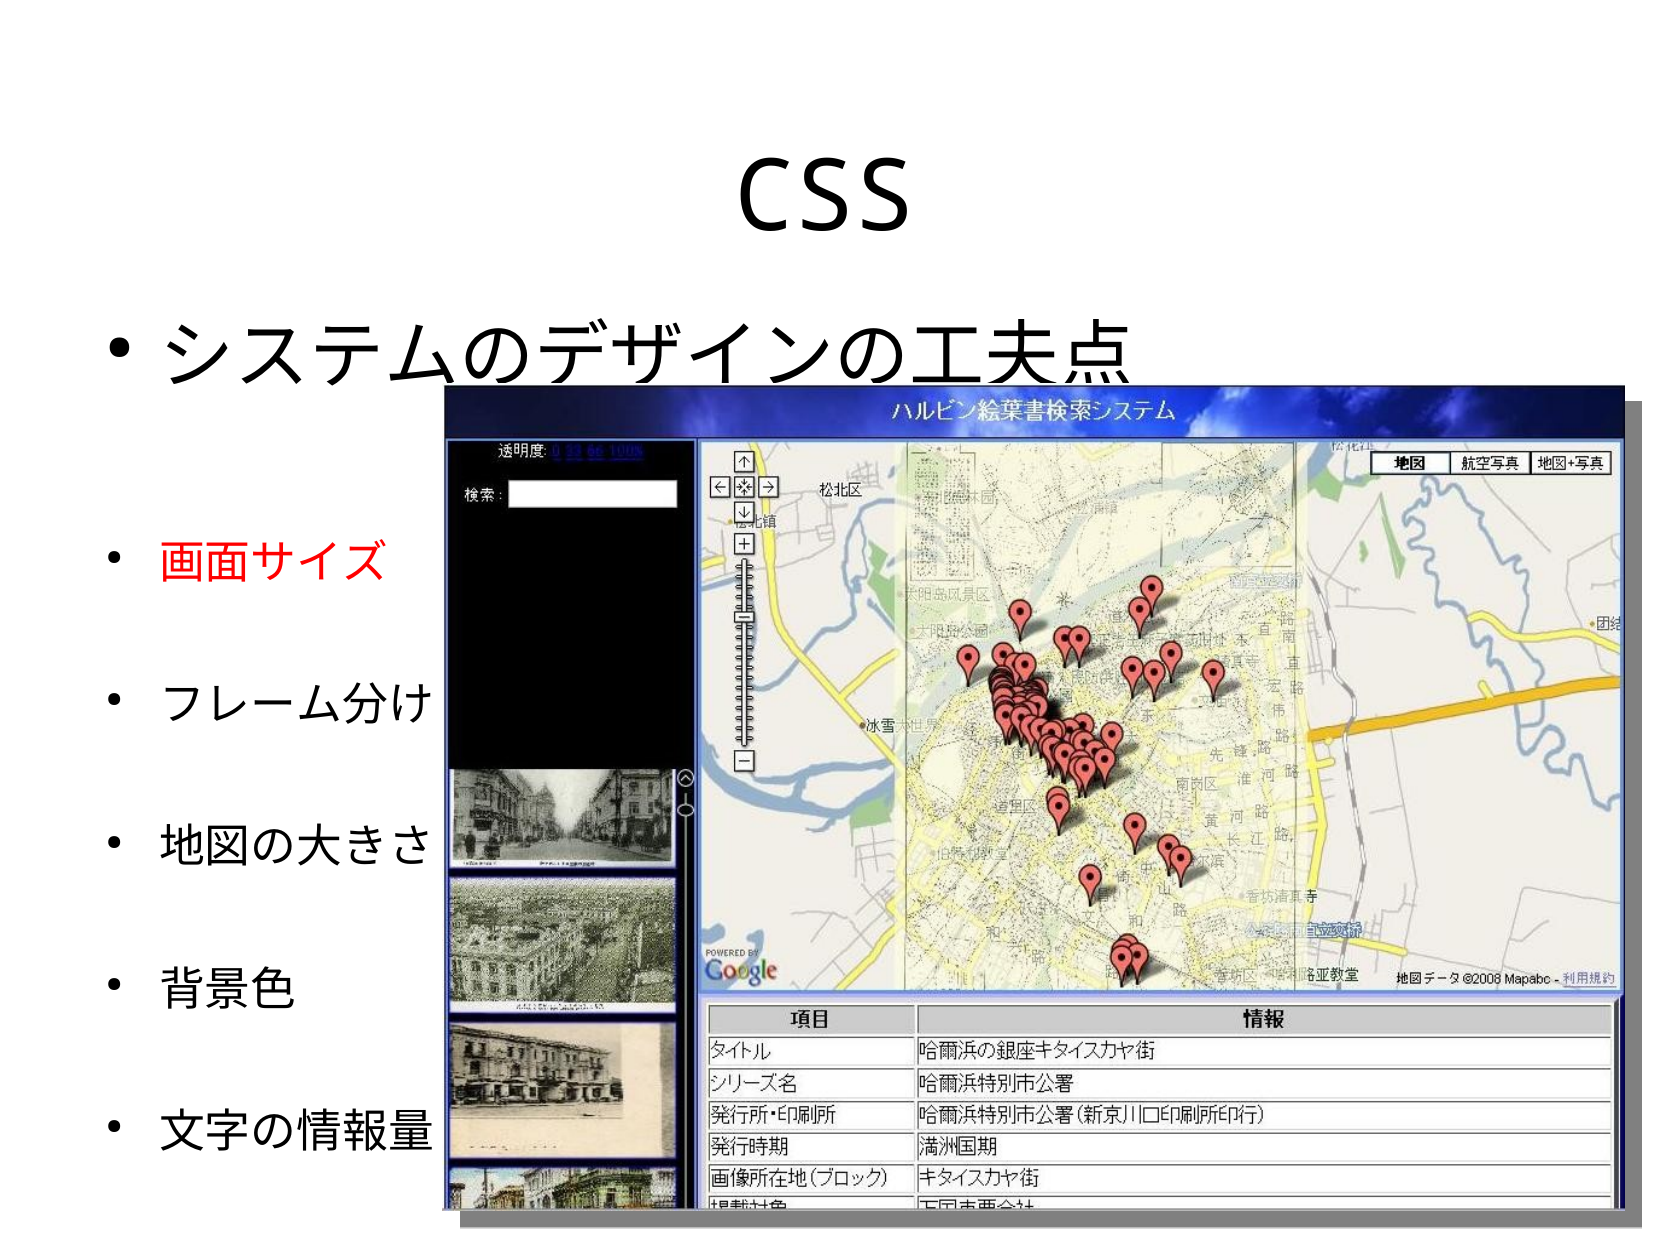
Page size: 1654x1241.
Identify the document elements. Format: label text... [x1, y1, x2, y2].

title CSS [118, 117, 1531, 266]
picture [442, 383, 1625, 1211]
list システムのデザインの工夫点 画面サイズ フレーム分け 地図の大きさ 背景色 文字の情報量 [88, 295, 1470, 1133]
